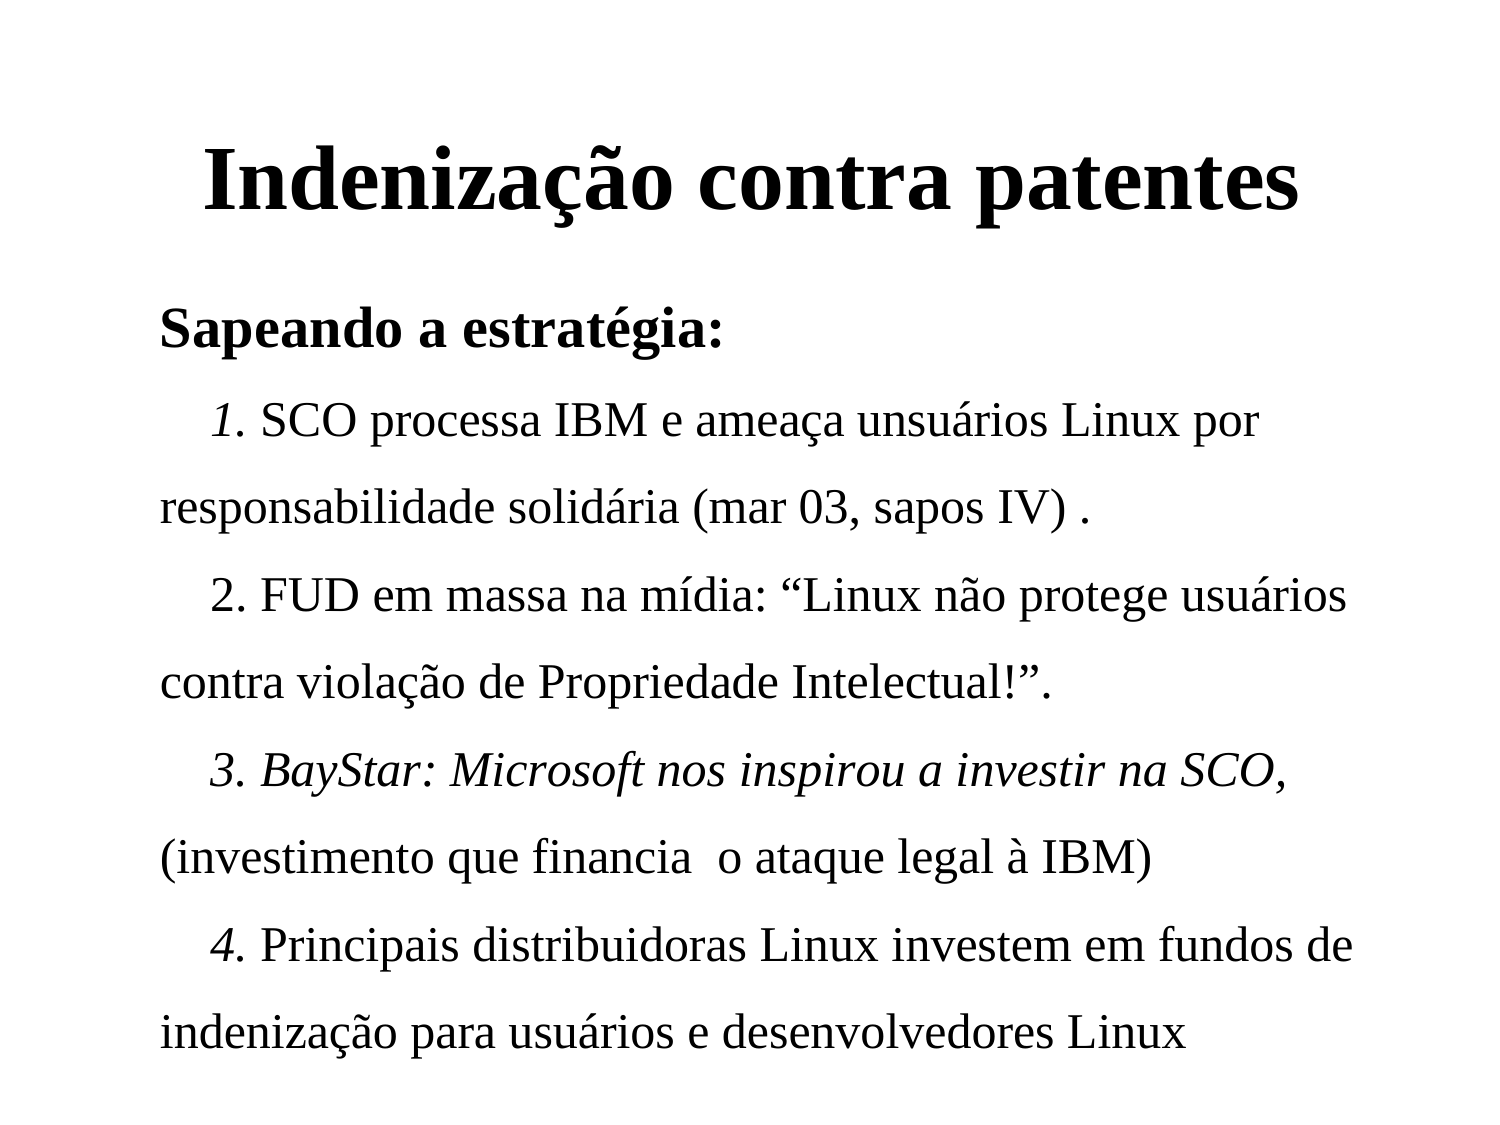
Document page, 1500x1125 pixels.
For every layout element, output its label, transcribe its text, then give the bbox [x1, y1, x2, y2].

title Indenização contra patentes [87, 52, 1416, 307]
text_box Sapeando a estratégia: 1. SCO processa IBM e ameaça unsuários Linux por responsabilidade solidária (mar 03, sapos IV) . 2. FUD em massa na mídia: “Linux não protege usuários contra violação de Propriedade Intelectual!”. 3. BayStar: Microsoft nos inspirou a investir na SCO, (investimento que financia o ataque legal à IBM) 4. Principais distribuidoras Linux investem em fundos de indenização para usuários e desenvolvedores Linux [144, 264, 1452, 1068]
